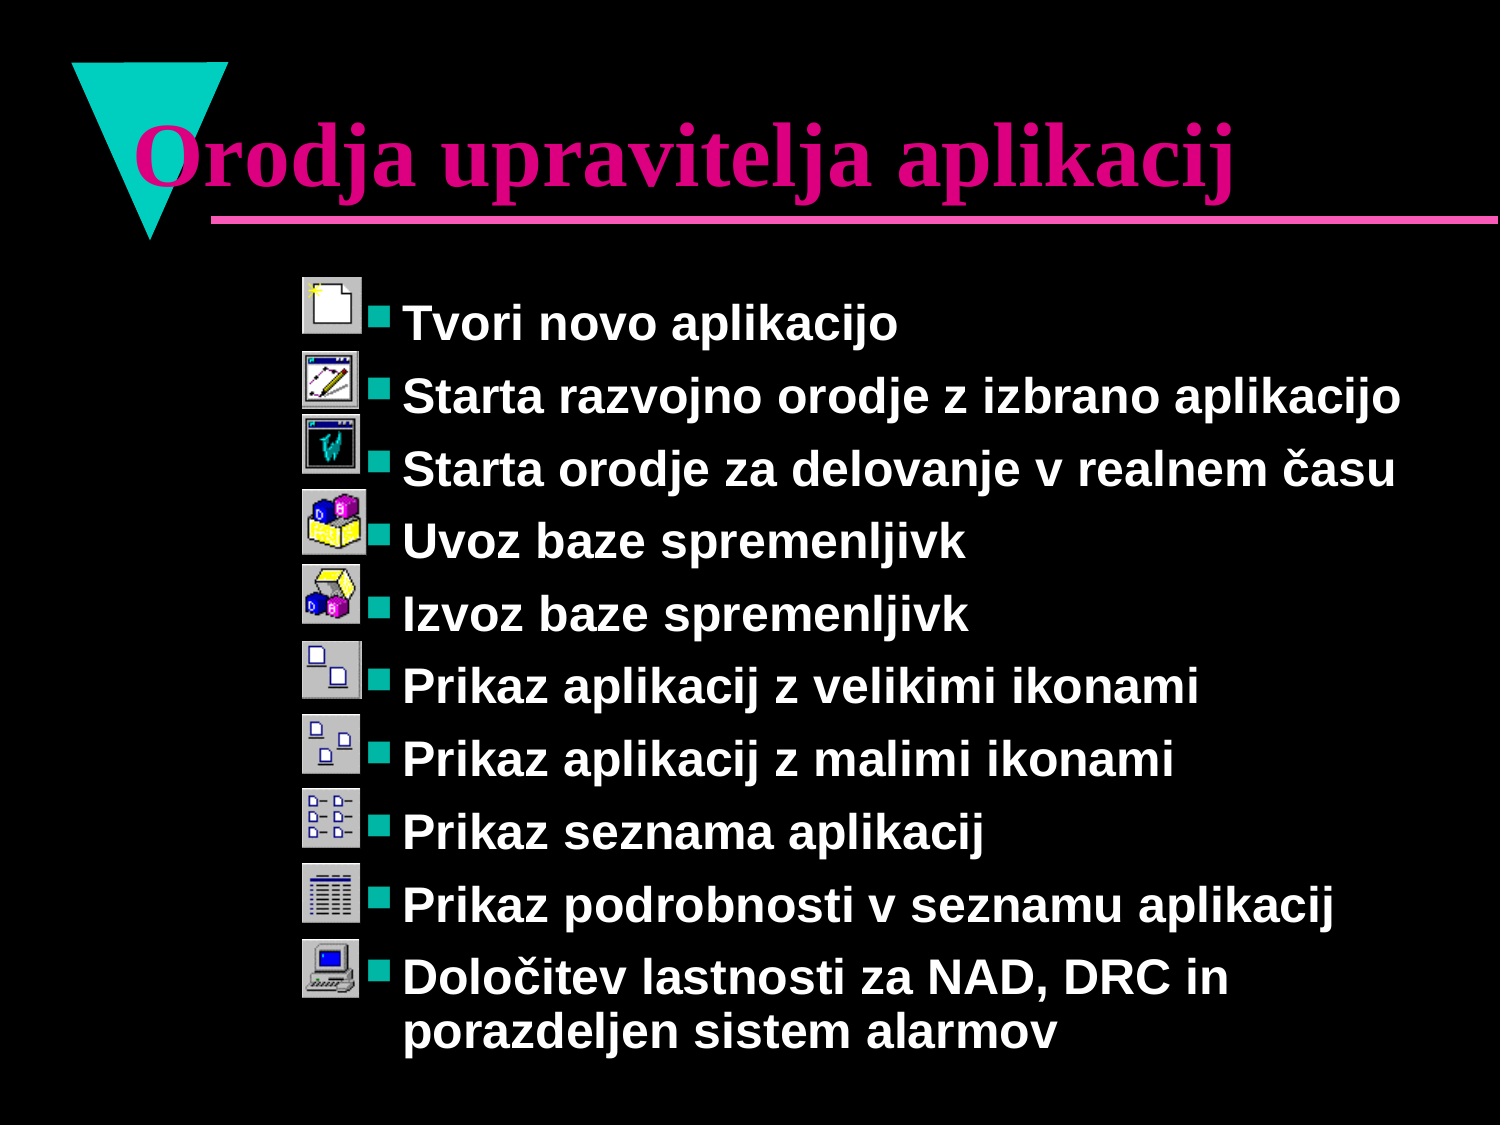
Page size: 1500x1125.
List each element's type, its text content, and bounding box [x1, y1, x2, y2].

chart [300, 638, 363, 702]
chart [300, 562, 361, 627]
chart [300, 275, 363, 337]
chart [300, 487, 367, 558]
chart [300, 350, 361, 477]
chart [300, 786, 361, 850]
chart [300, 861, 361, 925]
list Tvori novo aplikacijo Starta razvojno orodje z izbrano aplikacijo Starta orodje za delovanje v realnem času Uvoz baze spremenljivk Izvoz baze spremenljivk Prikaz aplikacij z velikimi ikonami Prikaz aplikacij z malimi ikonami Prikaz seznama aplikacij Prikaz podrobnosti v seznamu aplikacij Določitev lastnosti za NAD, DRC in porazdeljen sistem alarmov [274, 289, 1498, 1125]
chart [300, 937, 360, 1000]
title Orodja upravitelja aplikacij [117, 63, 1500, 251]
chart [300, 712, 361, 777]
